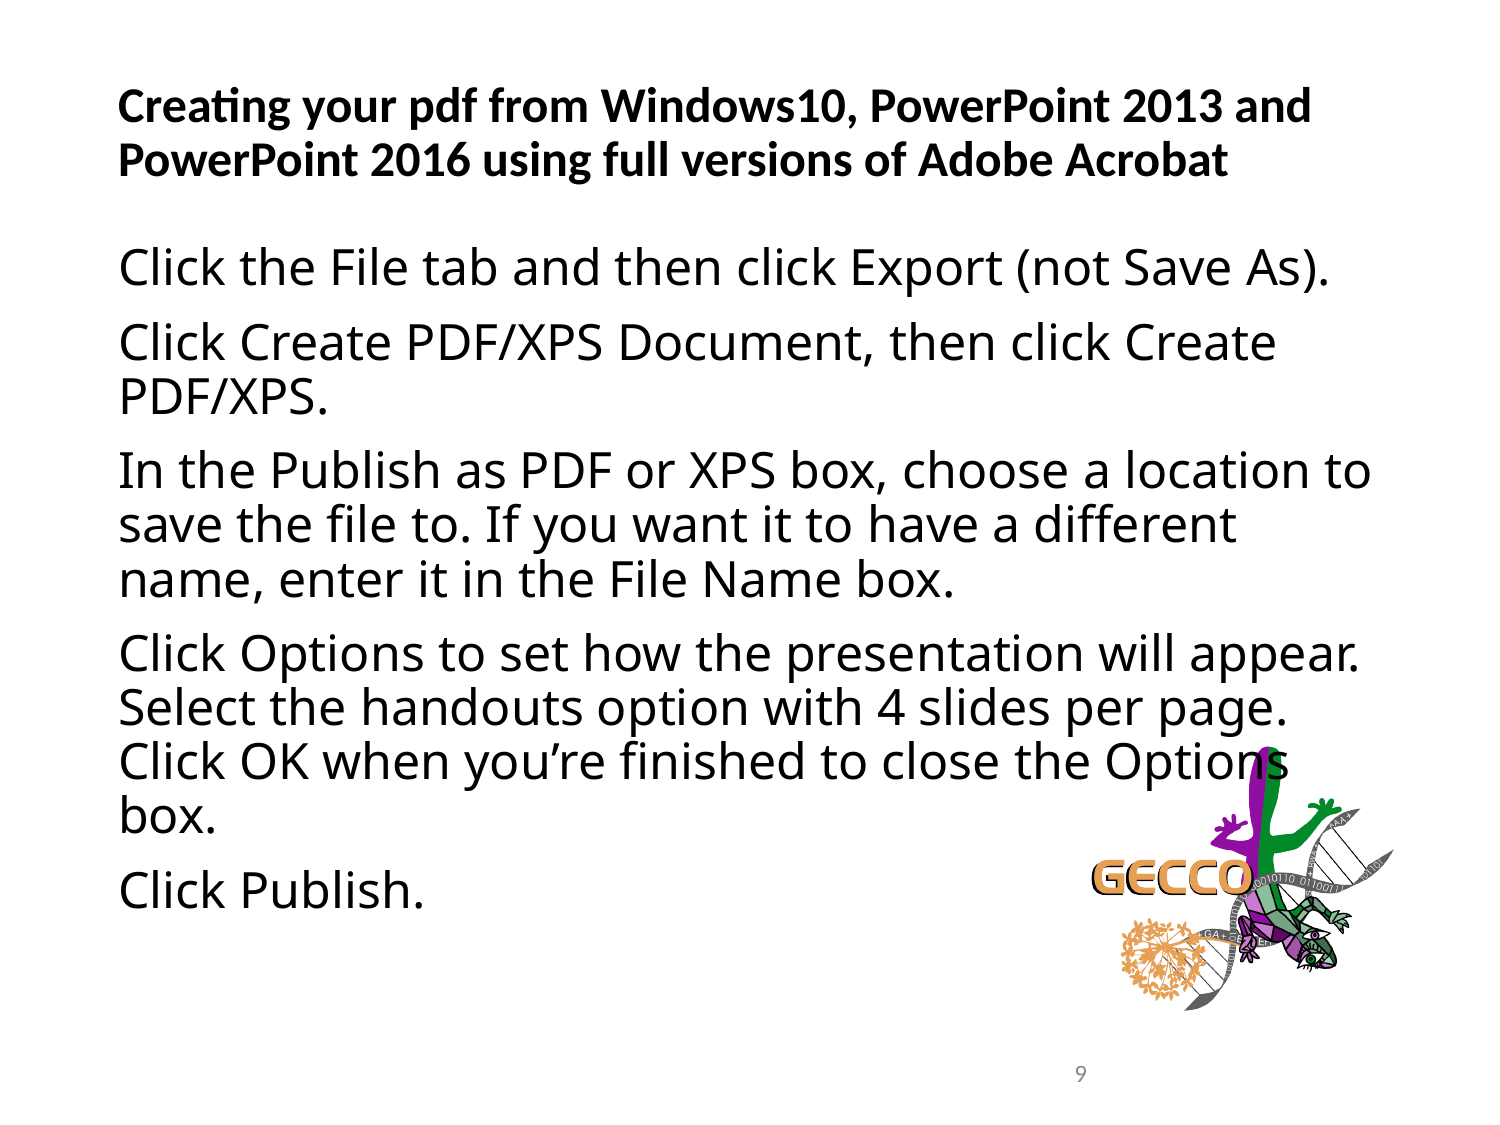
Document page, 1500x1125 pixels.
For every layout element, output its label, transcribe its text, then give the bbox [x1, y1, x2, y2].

title Creating your pdf from Windows10, PowerPoint 2013 and PowerPoint 2016 using full versions of Adobe Acrobat [103, 59, 1397, 207]
list Click the File tab and then click Export (not Save As). Click Create PDF/XPS Document, then click Create PDF/XPS. In the Publish as PDF or XPS box, choose a location to save the file to. If you want it to have a different name, enter it in the File Name box. Click Options to set how the presentation will appear. Select the handouts option with 4 slides per page. Click OK when you’re finished to close the Options box. Click Publish. [103, 234, 1397, 1014]
text_box 9 [1059, 1042, 1397, 1103]
